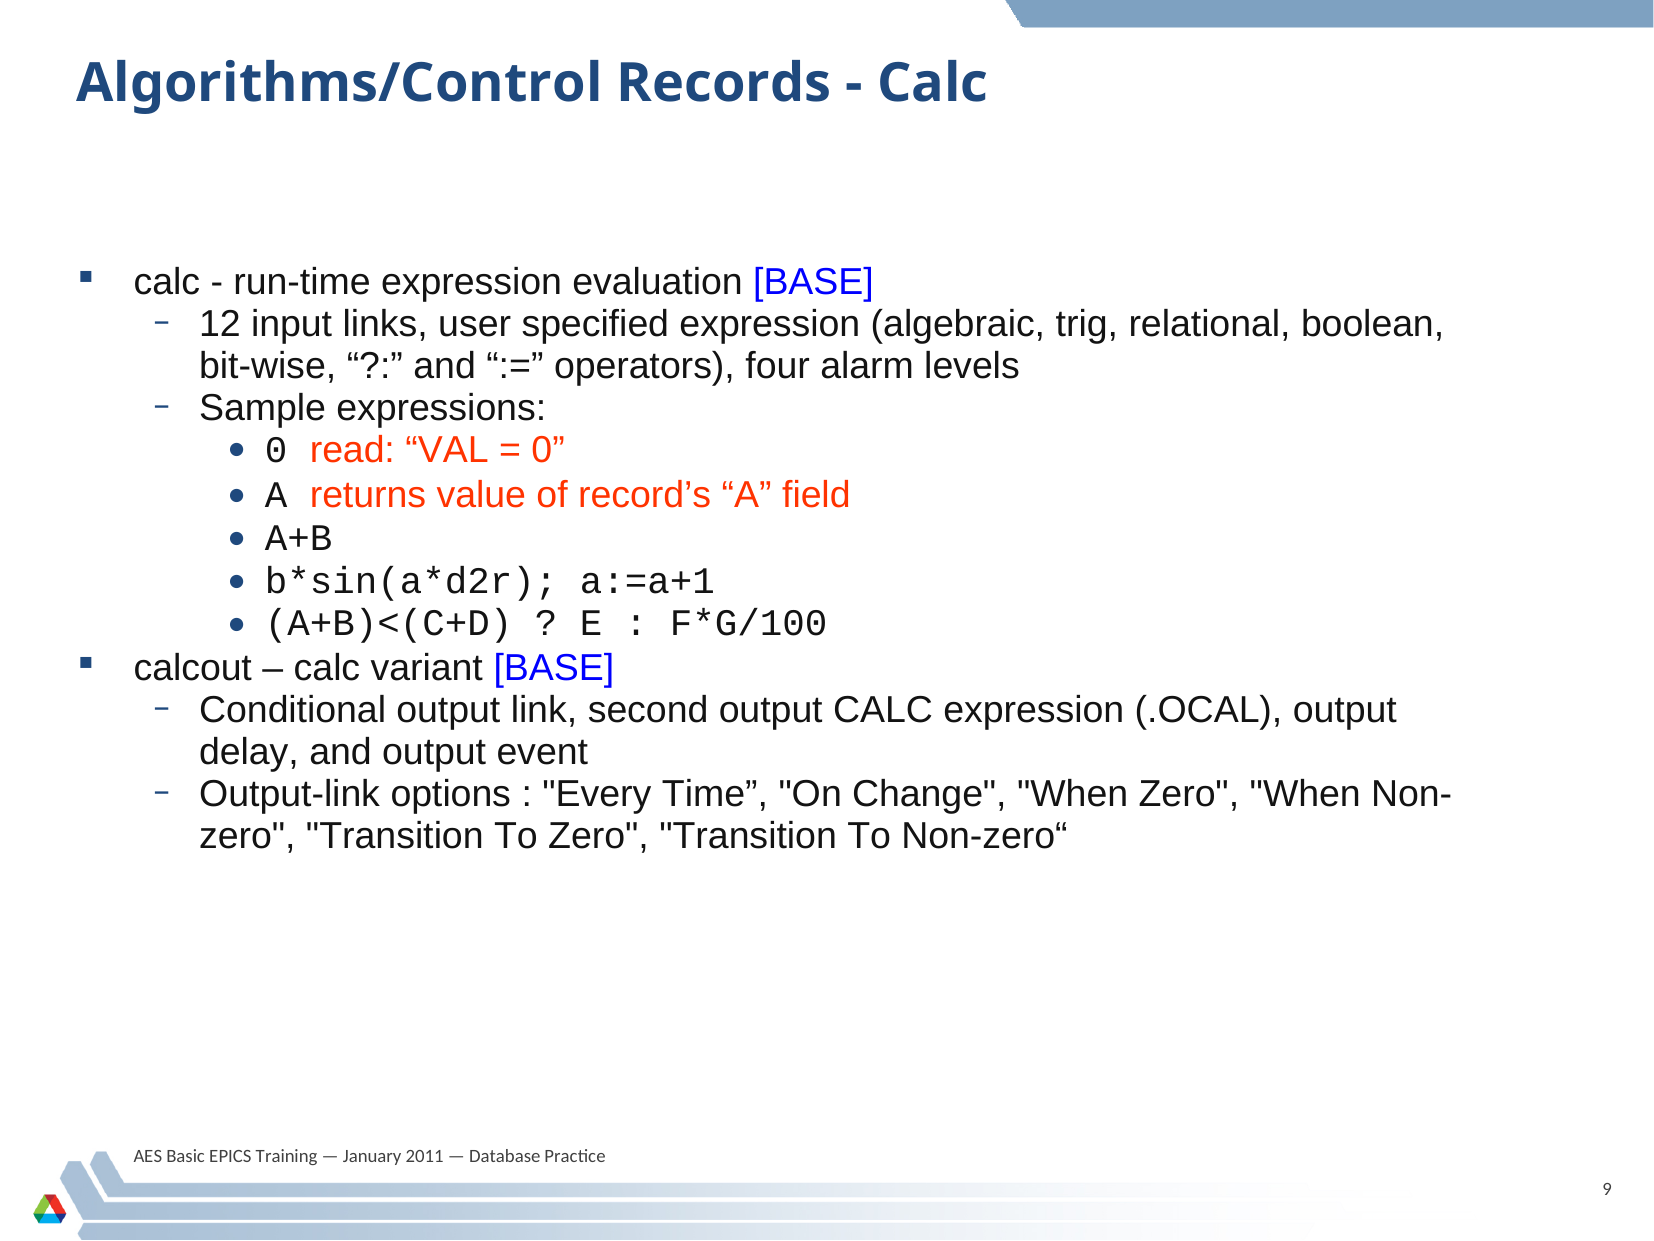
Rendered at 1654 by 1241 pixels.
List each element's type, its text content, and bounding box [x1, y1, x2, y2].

title Algorithms/Control Records - Calc [61, 51, 1500, 123]
list calc - run-time expression evaluation [BASE] 12 input links, user specified expression (algebraic, trig, relational, boolean, bit-wise, “?:” and “:=” operators), four alarm levels Sample expressions: 0 read: “VAL = 0” A returns value of record’s “A” field A+B b*sin(a*d2r); a:=a+1 (A+B)<(C+D) ? E : F*G/100 calcout – calc variant [BASE] Conditional output link, second output CALC expression (.OCAL), output delay, and output event Output-link options : "Every Time”, "On Change", "When Zero", "When Non-zero", "Transition To Zero", "Transition To Non-zero“ [62, 253, 1498, 1003]
picture [0, 0, 1654, 29]
picture [0, 1143, 1654, 1240]
